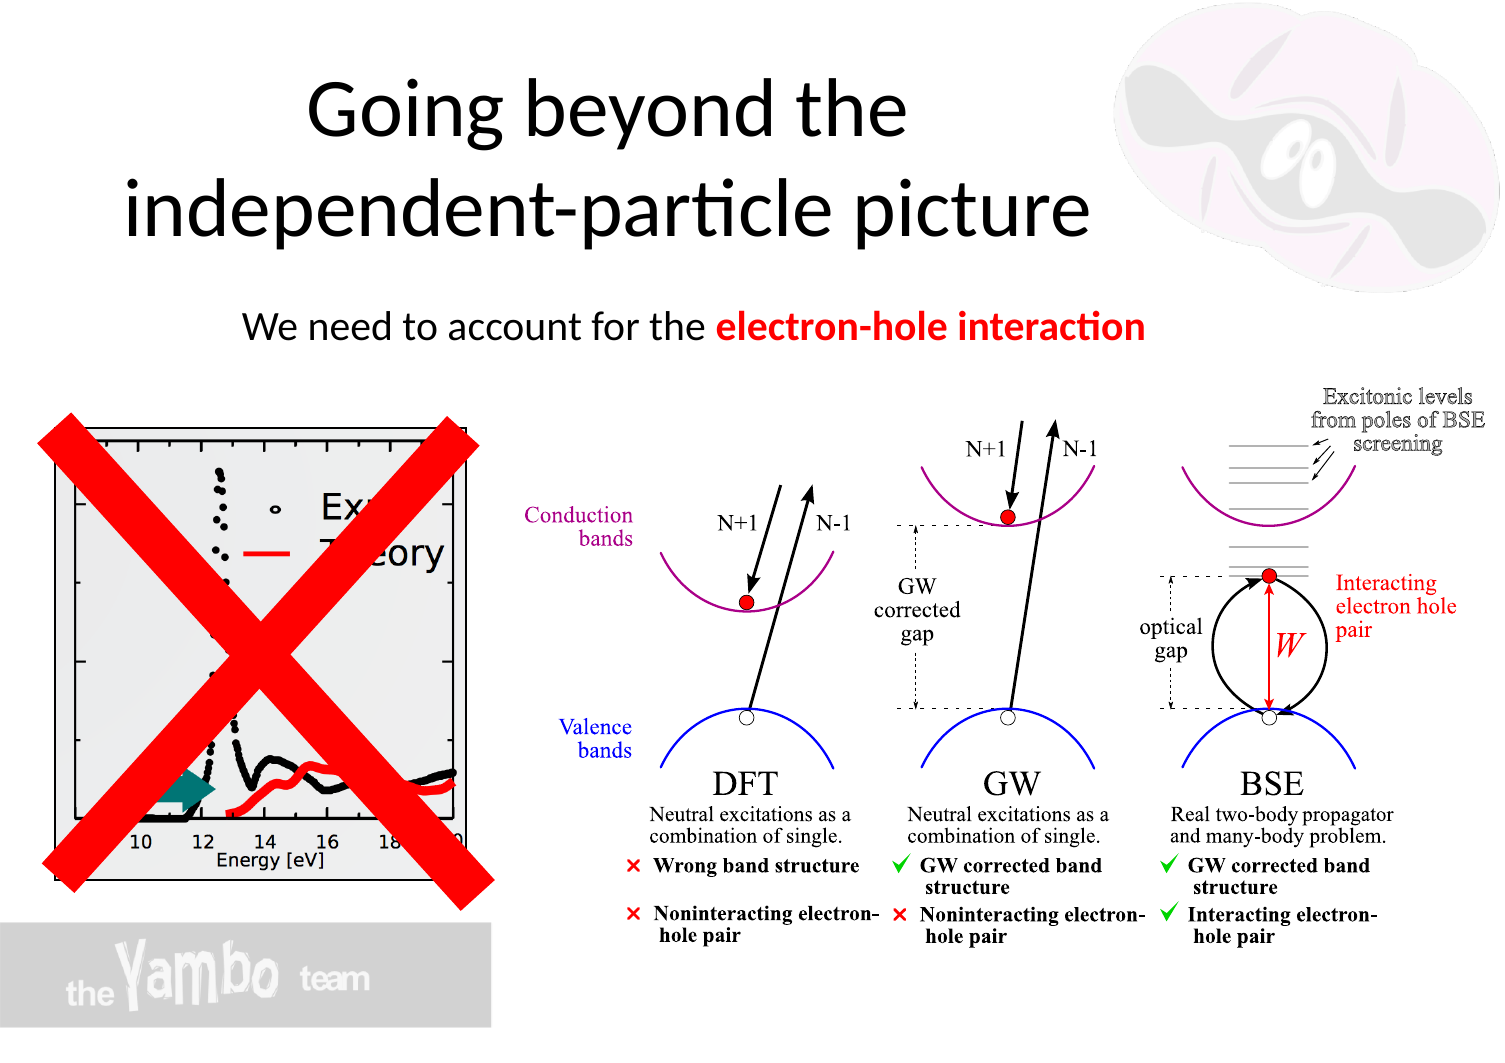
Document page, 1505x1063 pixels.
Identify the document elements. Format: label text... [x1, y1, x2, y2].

picture [0, 0, 1504, 1063]
text_box We need to account for the electron-hole interaction [227, 291, 1164, 357]
text_box [38, 413, 494, 910]
text_box Going beyond the independent-particle picture [81, 45, 1135, 261]
